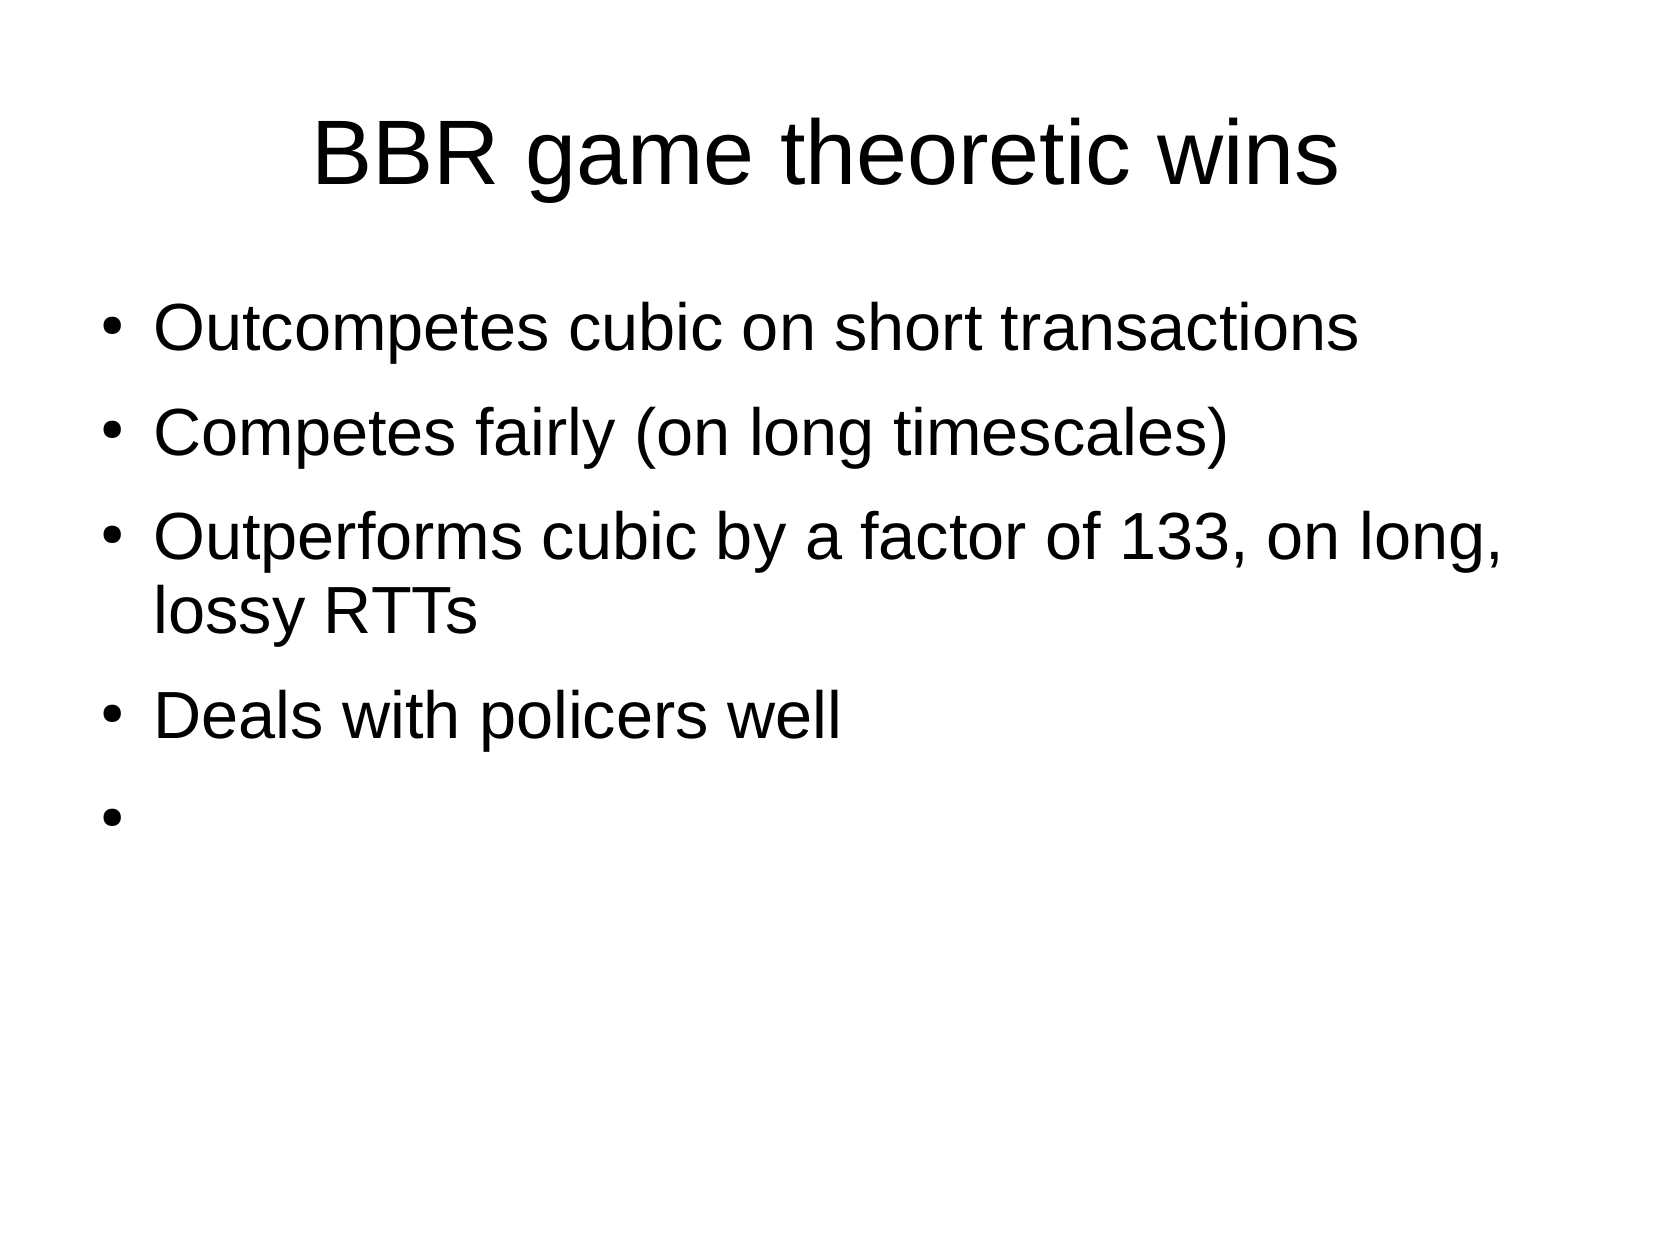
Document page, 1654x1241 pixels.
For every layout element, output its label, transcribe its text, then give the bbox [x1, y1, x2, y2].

title BBR game theoretic wins [82, 49, 1571, 257]
list Outcompetes cubic on short transactions Competes fairly (on long timescales) Outperforms cubic by a factor of 133, on long, lossy RTTs Deals with policers well [82, 290, 1571, 1010]
